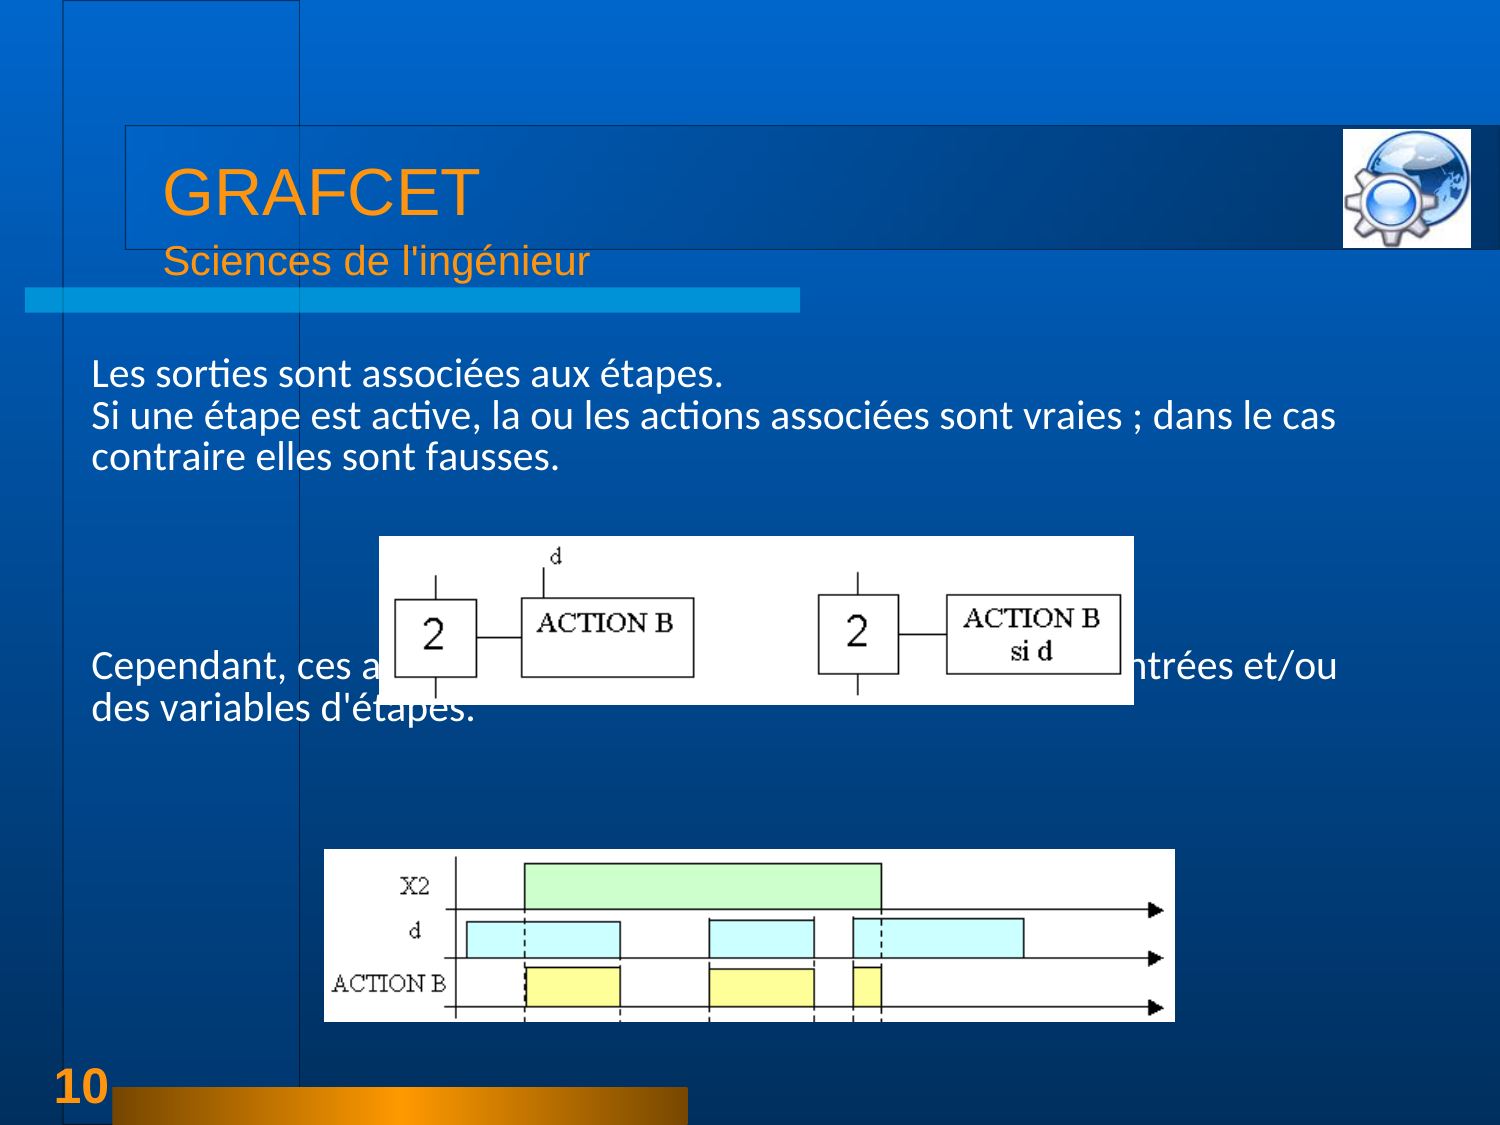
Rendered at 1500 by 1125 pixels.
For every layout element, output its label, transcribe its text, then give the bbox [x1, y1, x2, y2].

picture [379, 536, 1134, 705]
text_box Les sorties sont associées aux étapes. Si une étape est active, la ou les actions associées sont vraies ; dans le cas contraire elles sont fausses. Cependant, ces actions peuvent être conditionnées par des entrées et/ou des variables d'étapes. [76, 348, 1418, 1004]
picture [324, 849, 1175, 1022]
picture [1343, 129, 1471, 248]
